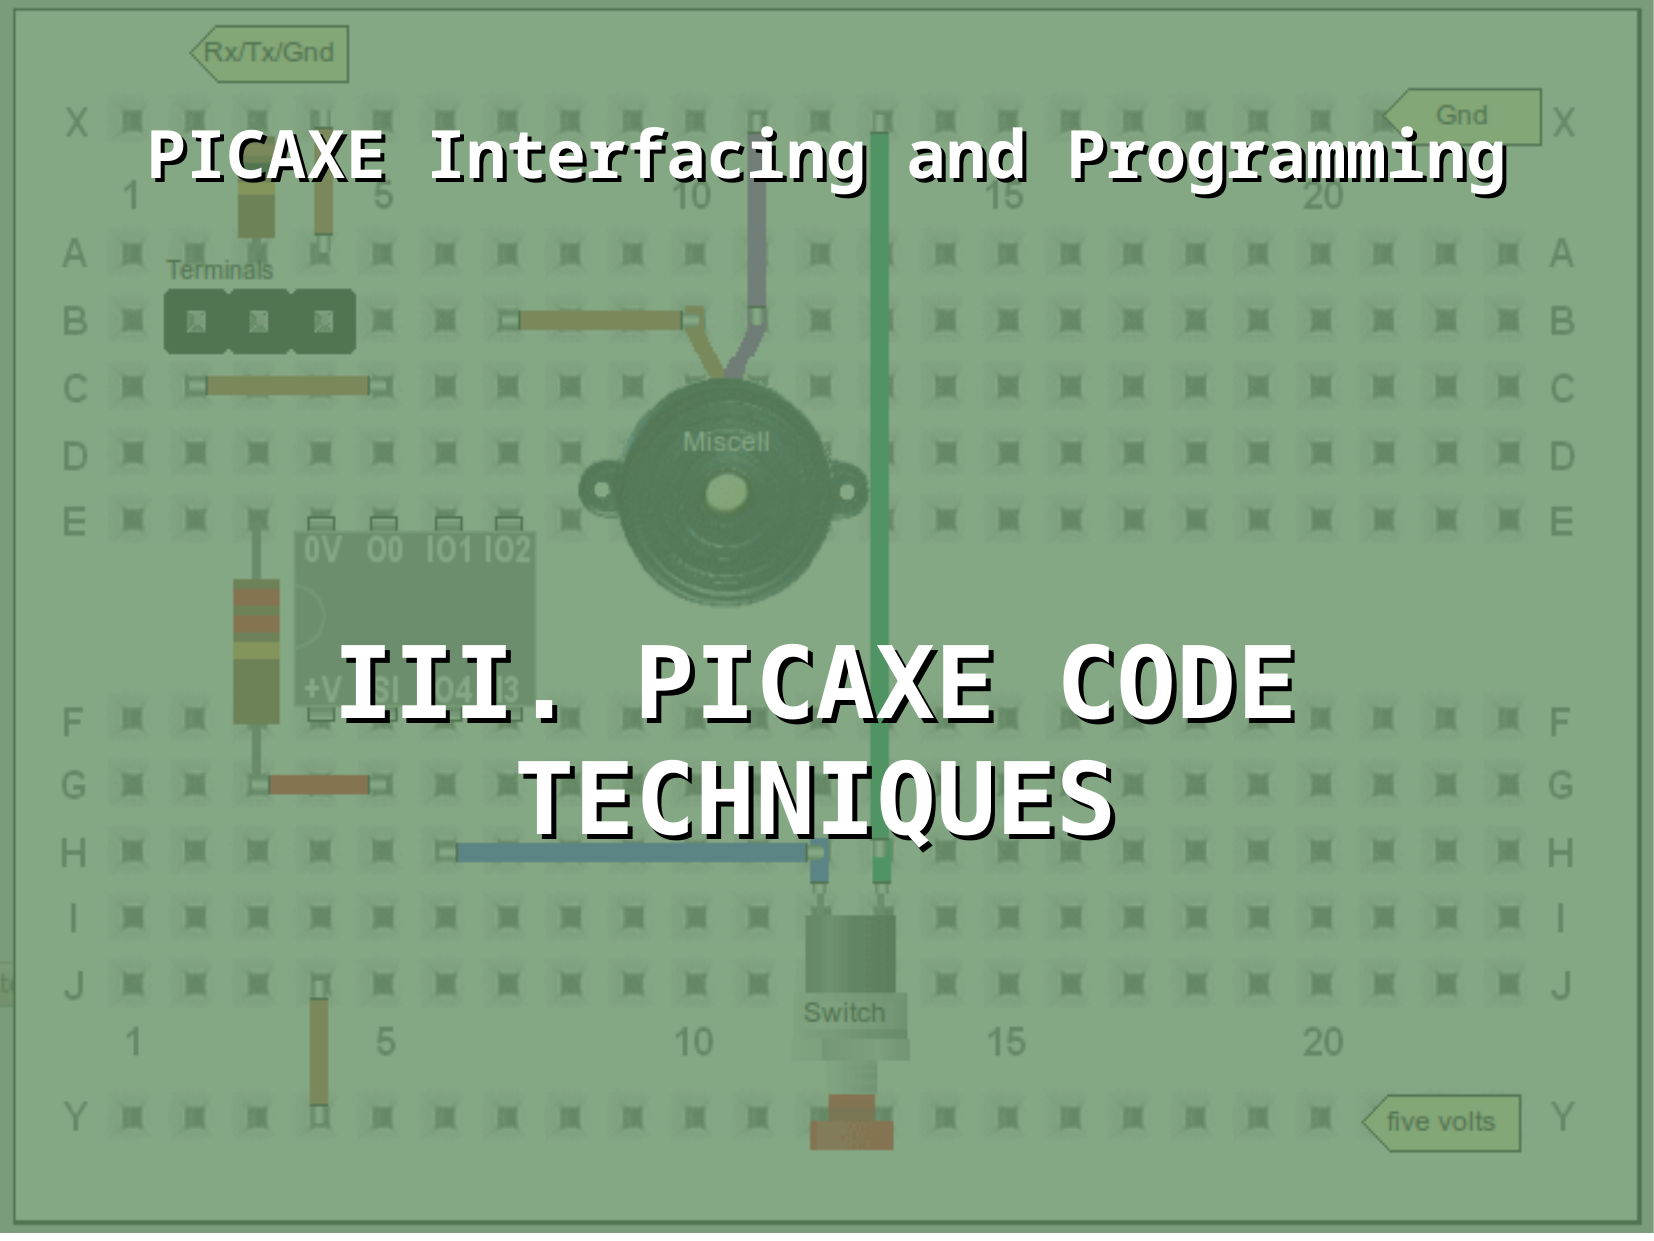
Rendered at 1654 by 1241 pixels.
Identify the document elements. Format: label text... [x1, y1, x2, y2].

title PICAXE Interfacing and Programming [82, 37, 1571, 269]
picture [0, 0, 1654, 1233]
text_box III. PICAXE CODE TECHNIQUES [71, 304, 1561, 1180]
